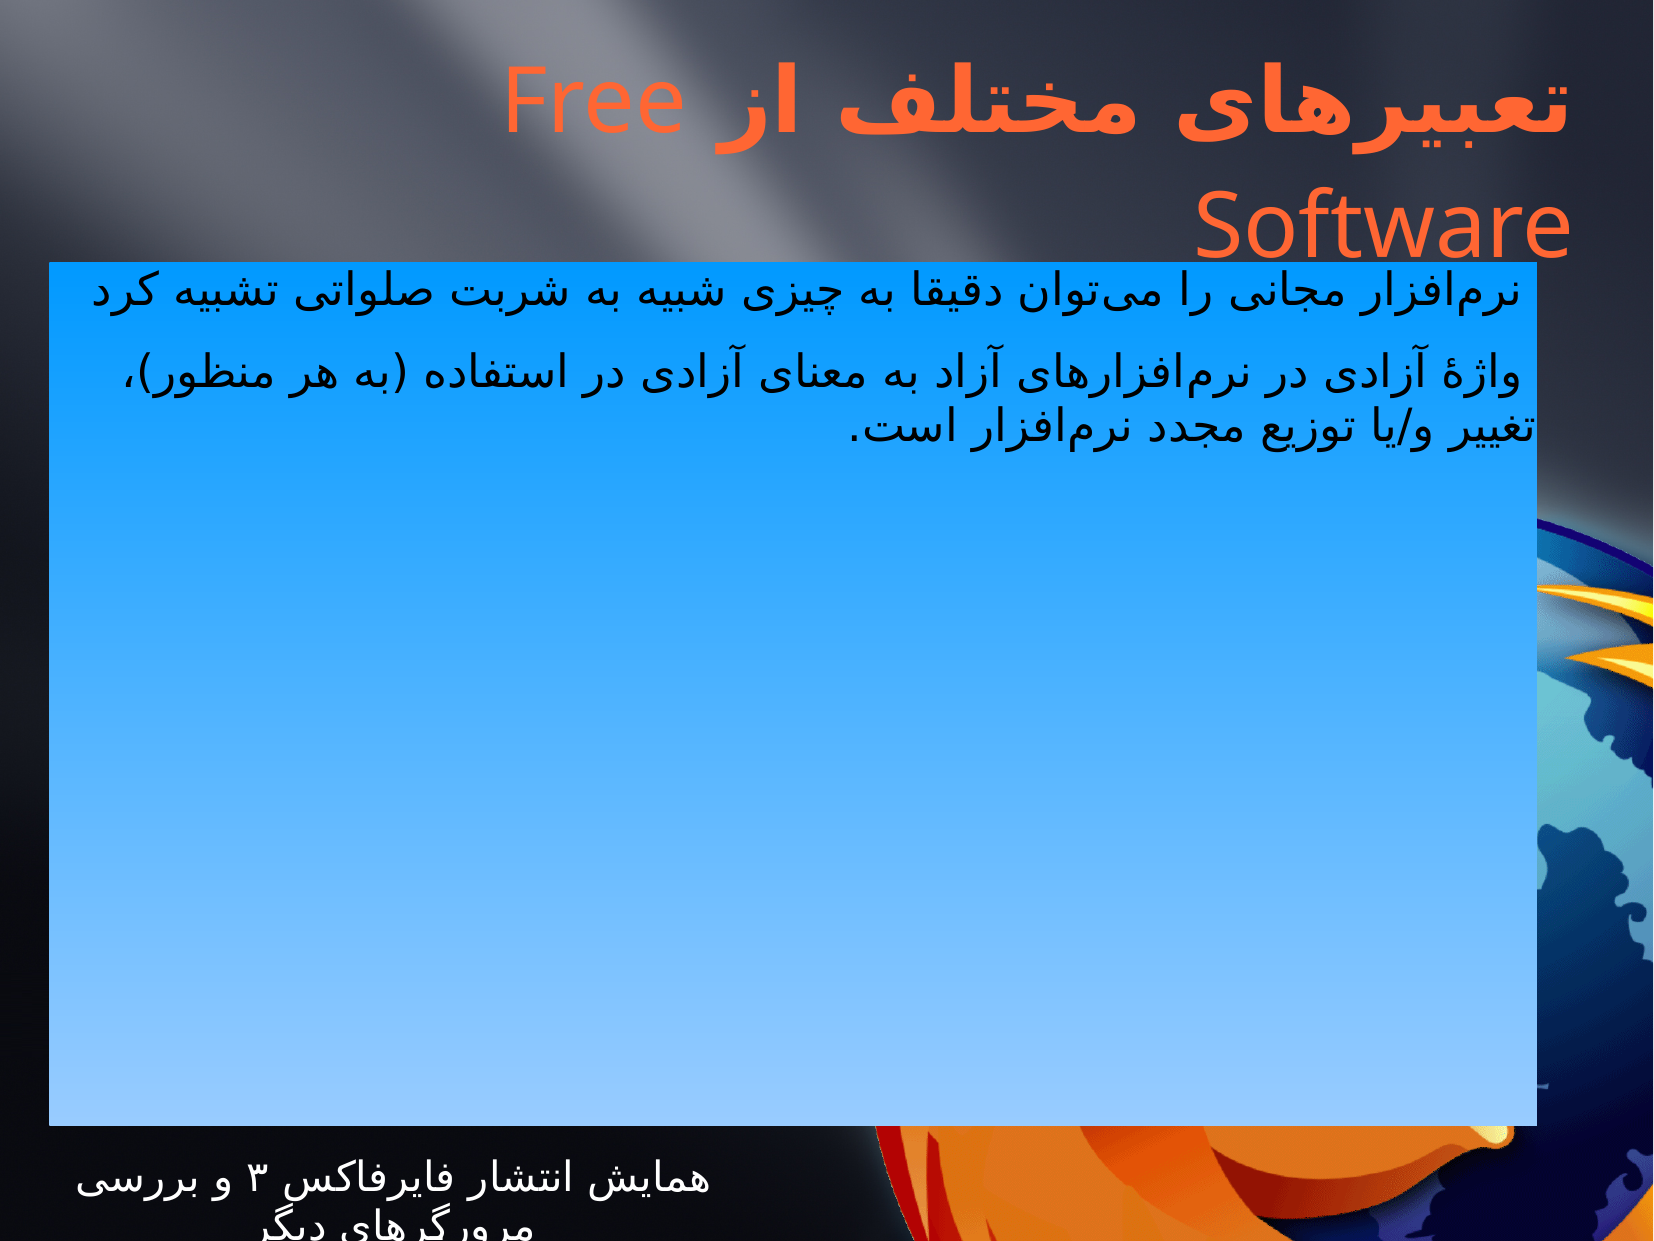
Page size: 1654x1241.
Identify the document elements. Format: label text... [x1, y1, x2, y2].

picture [521, 1231, 528, 1237]
list نرم‌افزار مجانی را می‌توان دقیقا به چیزی شبیه به شربت صلواتی تشبیه کرد واژهٔ آزادی در نرم‌افزارهای آزاد به معنای آزادی در استفاده (به هر منظور)، تغییر و/یا توزیع مجدد نرم‌افزار است. [49, 262, 1537, 1126]
picture [0, 0, 1654, 1241]
title تعبیر‌های مختلف از Free Software [149, 55, 1575, 263]
